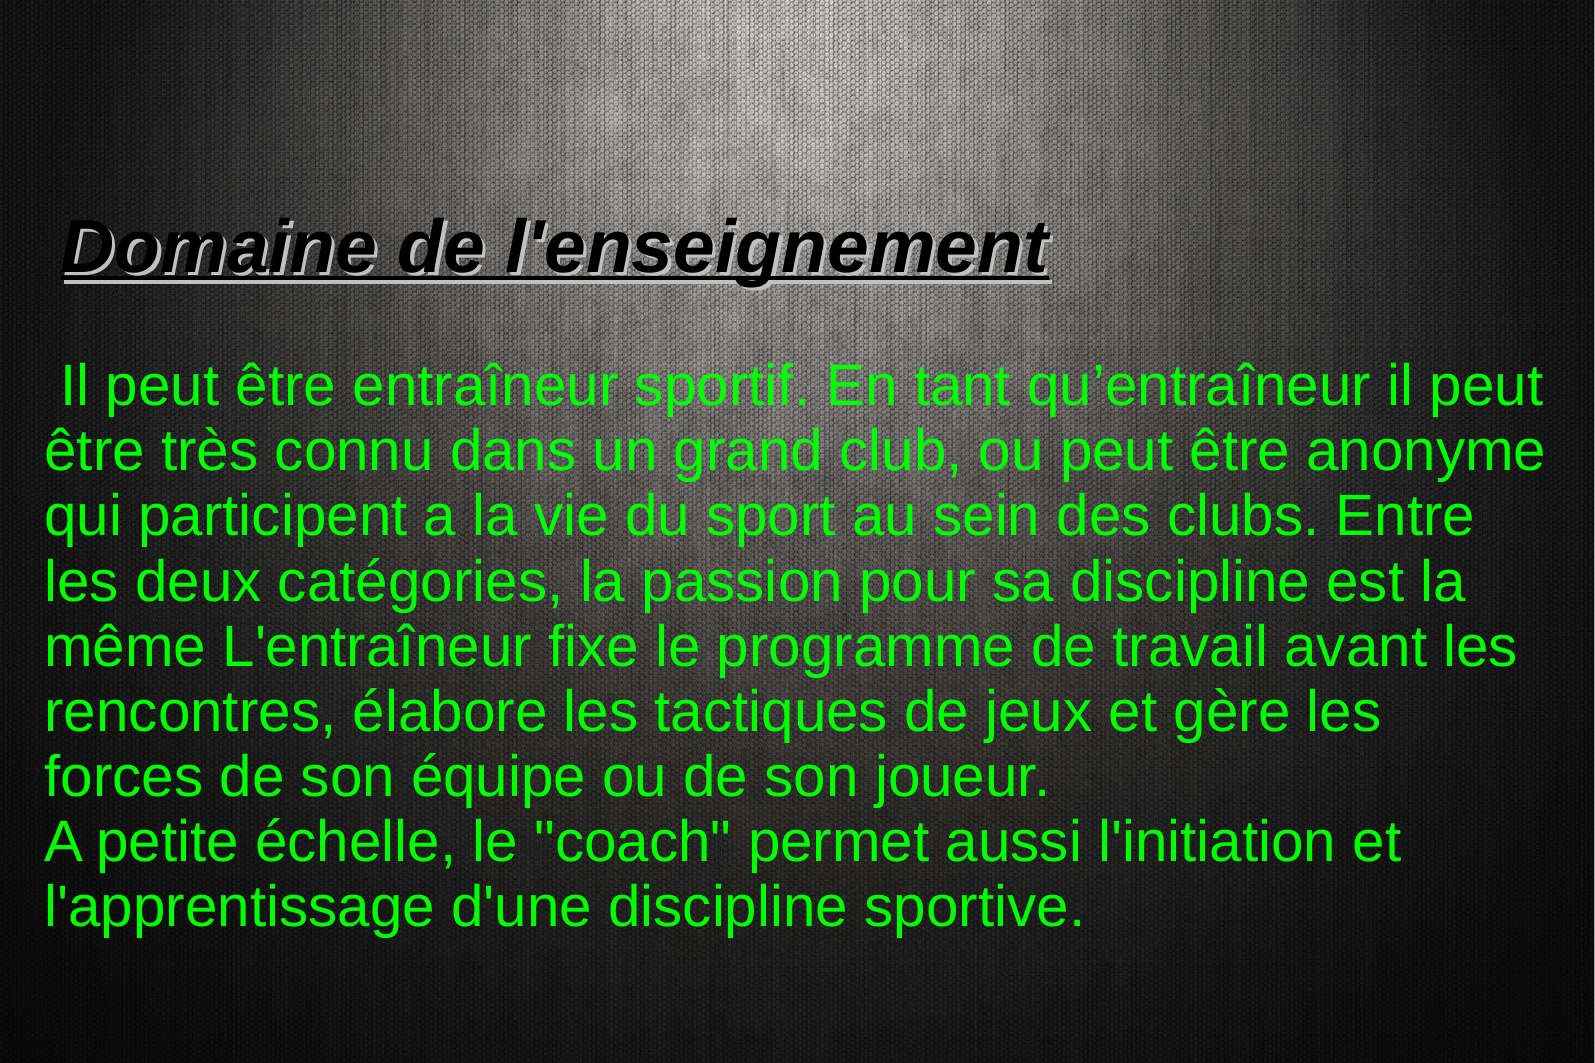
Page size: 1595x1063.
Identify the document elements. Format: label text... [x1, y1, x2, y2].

picture [0, 0, 1595, 1063]
text_box Domaine de l'enseignement Il peut être entraîneur sportif. En tant qu’entraîneur il peut être très connu dans un grand club, ou peut être anonyme qui participent a la vie du sport au sein des clubs. Entre les deux catégories, la passion pour sa discipline est la même L'entraîneur fixe le programme de travail avant les rencontres, élabore les tactiques de jeux et gère les forces de son équipe ou de son joueur. A petite échelle, le "coach" permet aussi l'initiation et l'apprentissage d'une discipline sportive. [29, 196, 1565, 945]
